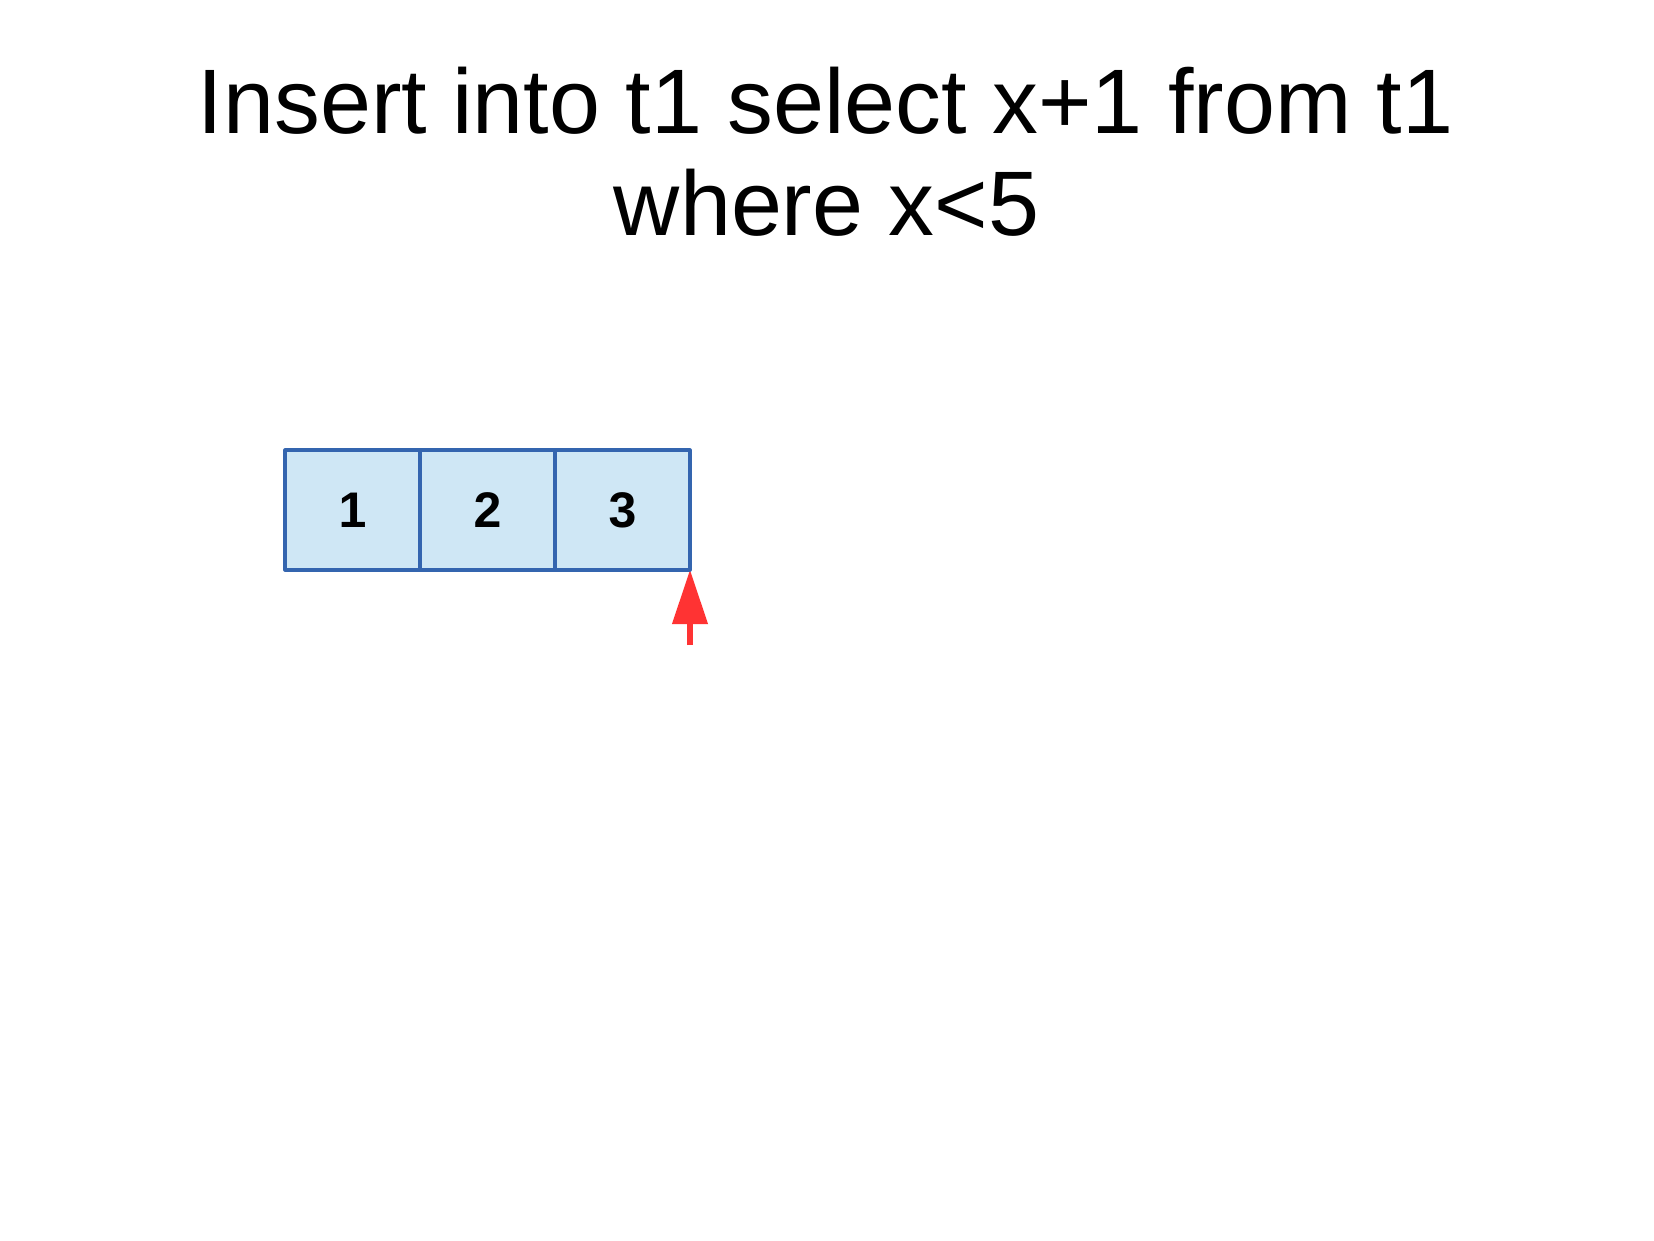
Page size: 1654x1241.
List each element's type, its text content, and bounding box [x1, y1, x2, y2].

text_box 2 [420, 450, 555, 571]
text_box 1 [285, 450, 420, 571]
text_box 3 [555, 450, 691, 571]
title Insert into t1 select x+1 from t1 where x<5 [82, 49, 1571, 257]
